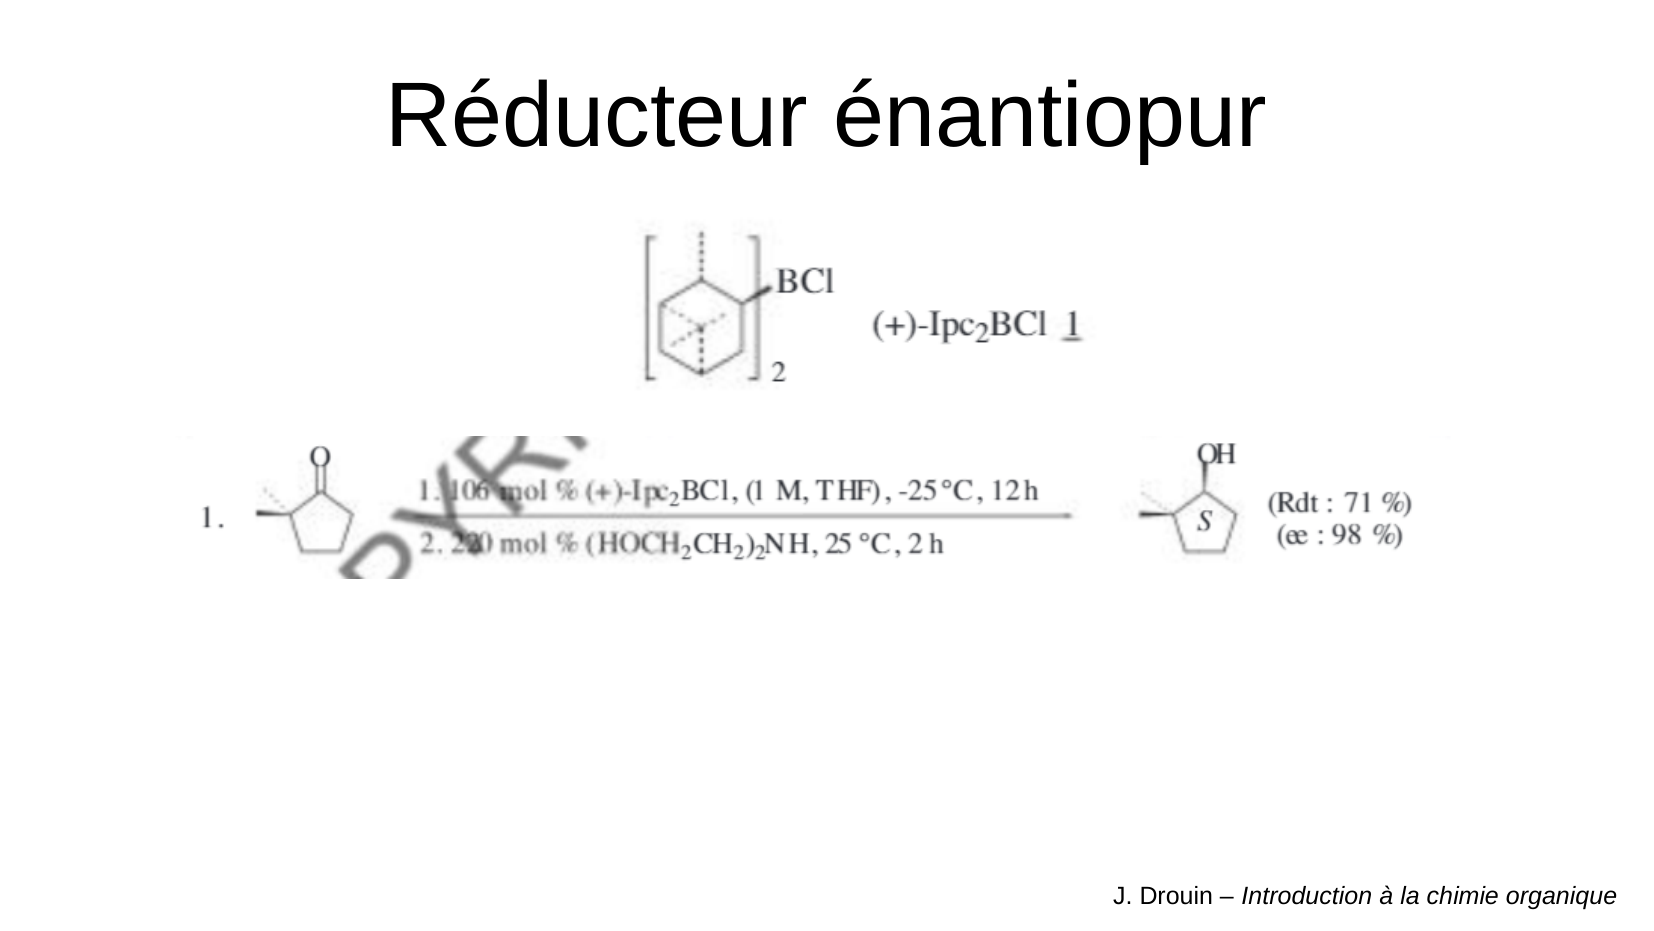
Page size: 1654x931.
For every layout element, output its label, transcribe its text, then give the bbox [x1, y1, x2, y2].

title Réducteur énantiopur [82, 37, 1571, 193]
picture [165, 192, 1484, 579]
text_box J. Drouin – Introduction à la chimie organique [1098, 874, 1654, 918]
